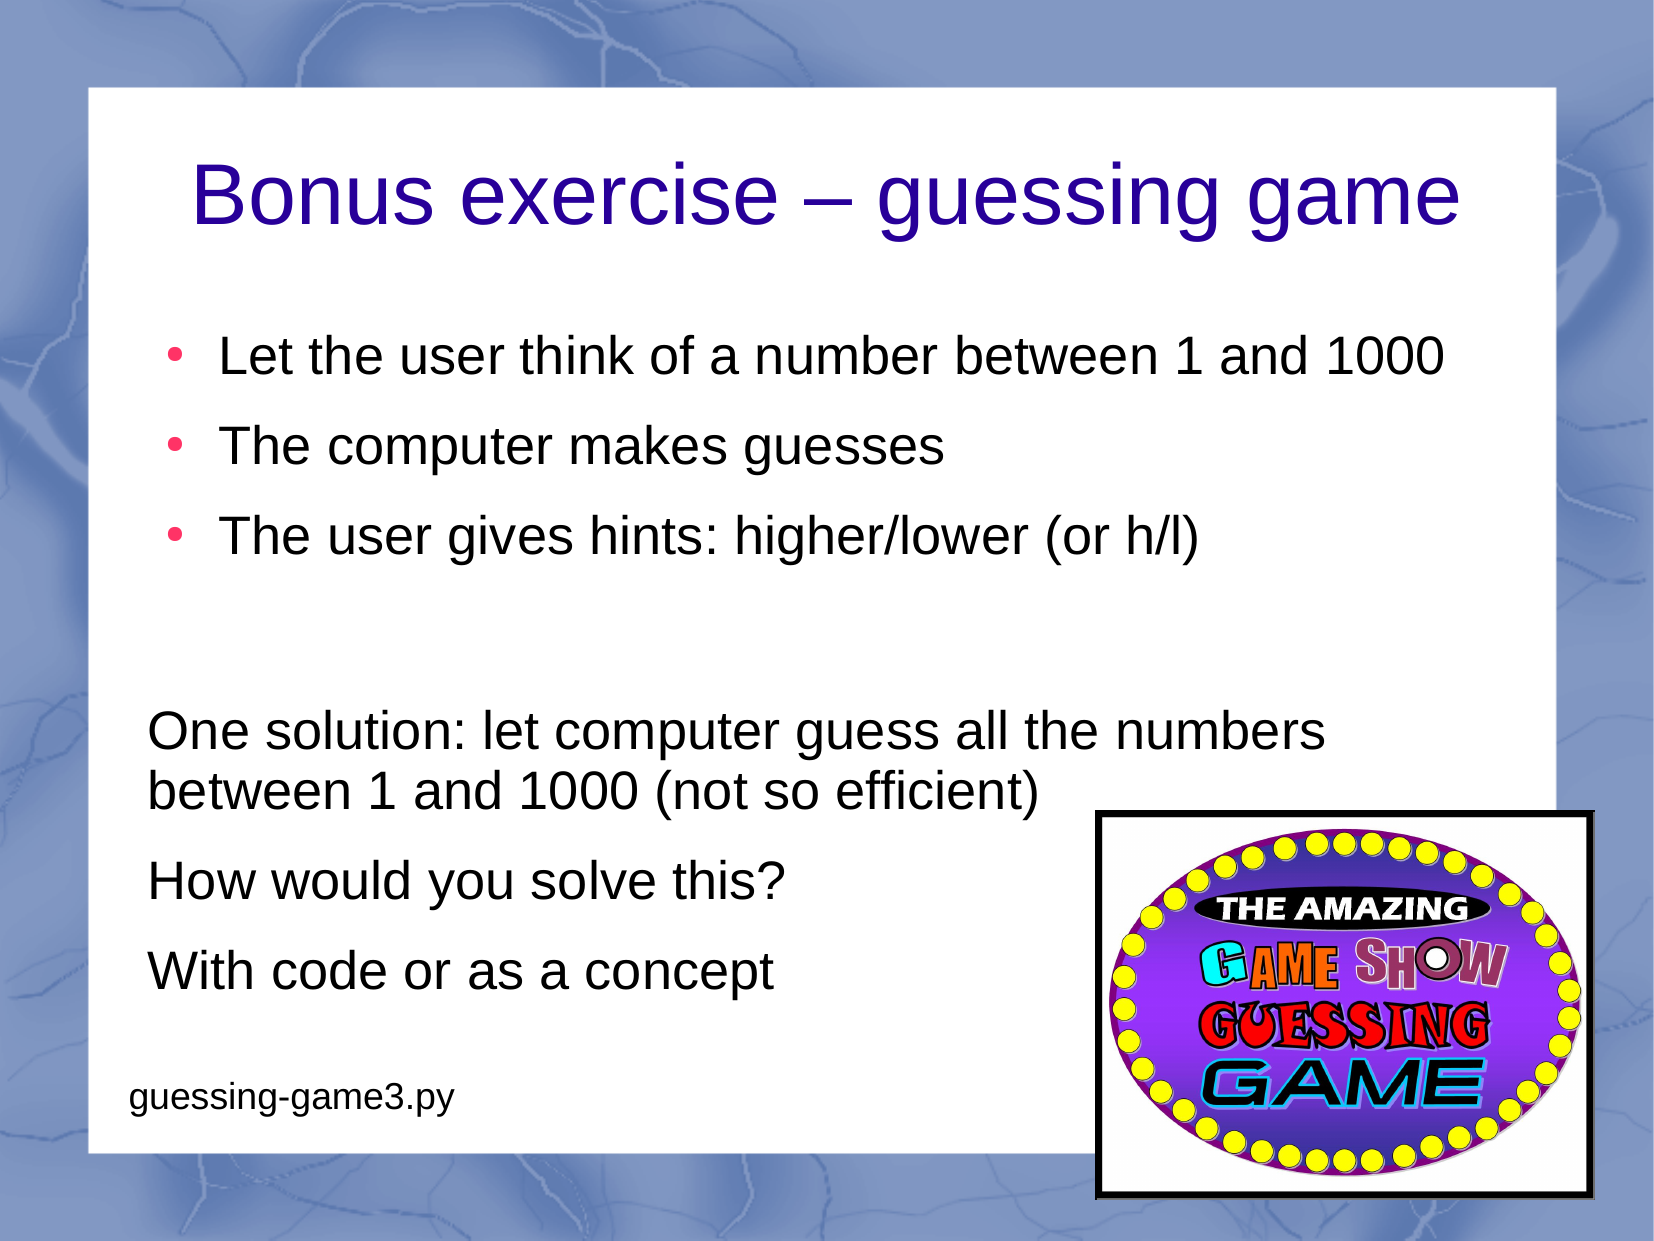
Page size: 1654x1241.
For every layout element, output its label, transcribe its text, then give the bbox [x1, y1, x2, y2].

text_box guessing-game3.py [113, 1068, 470, 1126]
list Let the user think of a number between 1 and 1000 The computer makes guesses The user gives hints: higher/lower (or h/l) One solution: let computer guess all the numbers between 1 and 1000 (not so efficient) How would you solve this? With code or as a concept [147, 325, 1506, 1045]
title Bonus exercise – guessing game [118, 90, 1536, 298]
picture [0, 0, 1654, 1241]
